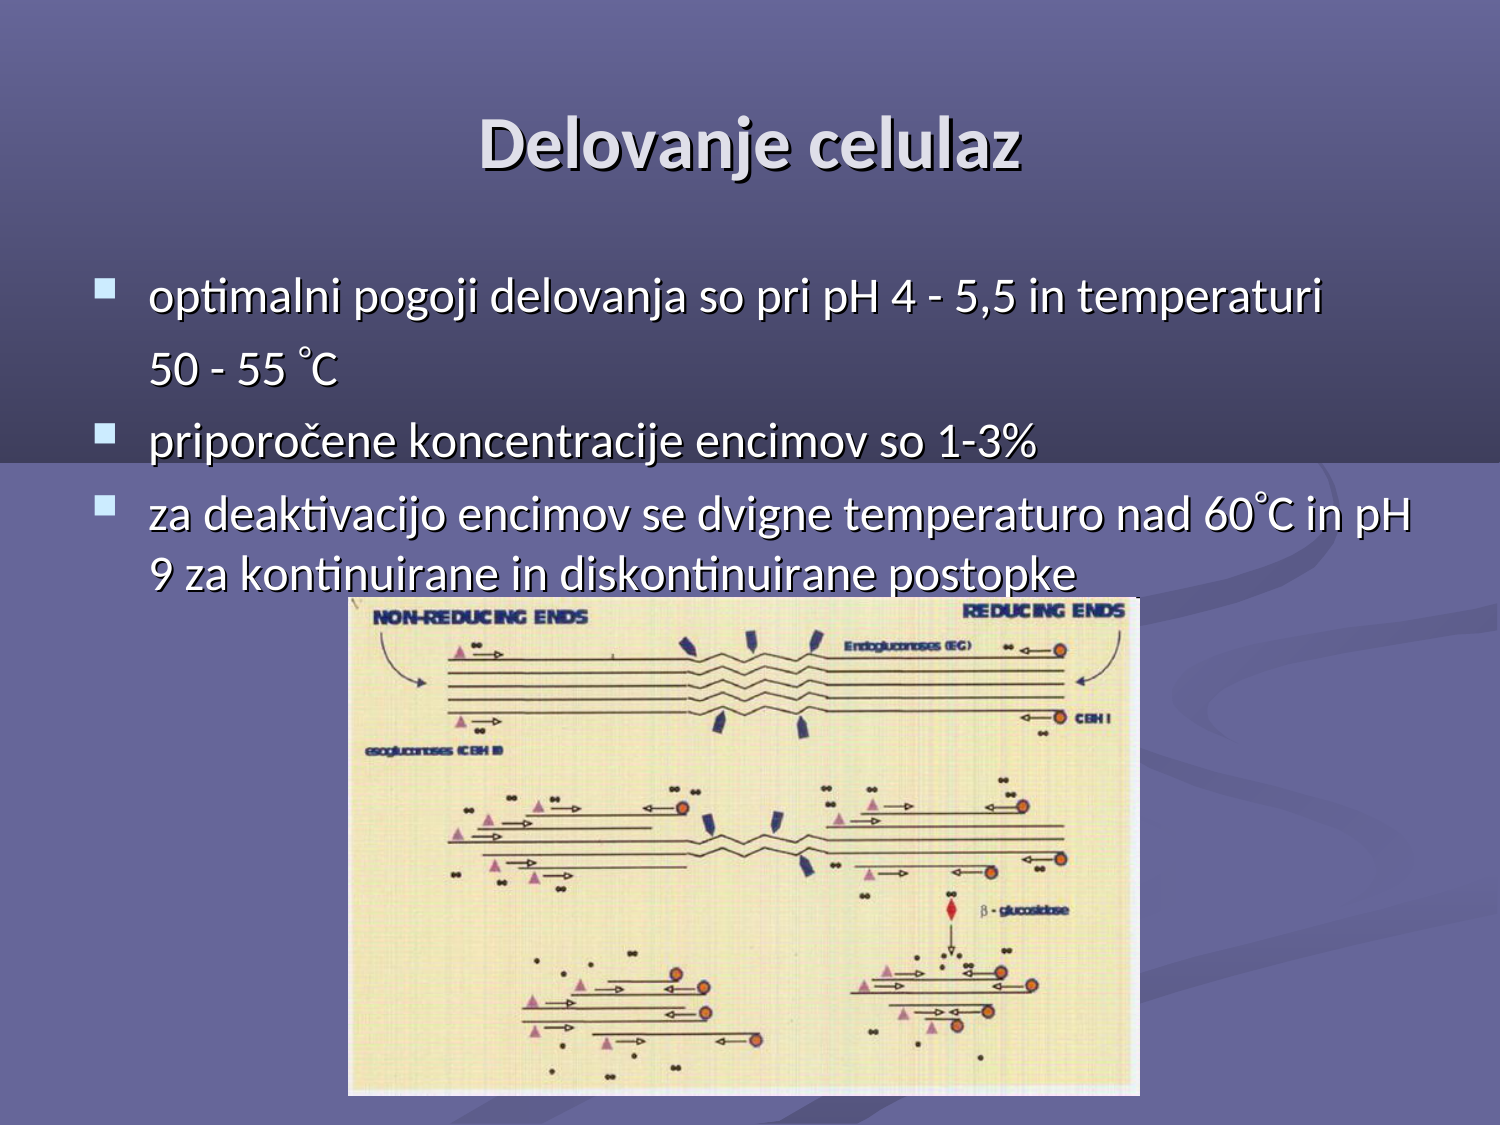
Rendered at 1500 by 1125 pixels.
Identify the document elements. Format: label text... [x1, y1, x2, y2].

picture [348, 597, 1140, 1096]
title Delovanje celulaz [75, 45, 1426, 233]
list optimalni pogoji delovanja so pri pH 4 - 5,5 in temperaturi 50 - 55 C priporočene koncentracije encimov so 1-3% za deaktivacijo encimov se dvigne temperaturo nad 60C in pH 9 za kontinuirane in diskontinuirane postopke [76, 255, 1427, 931]
